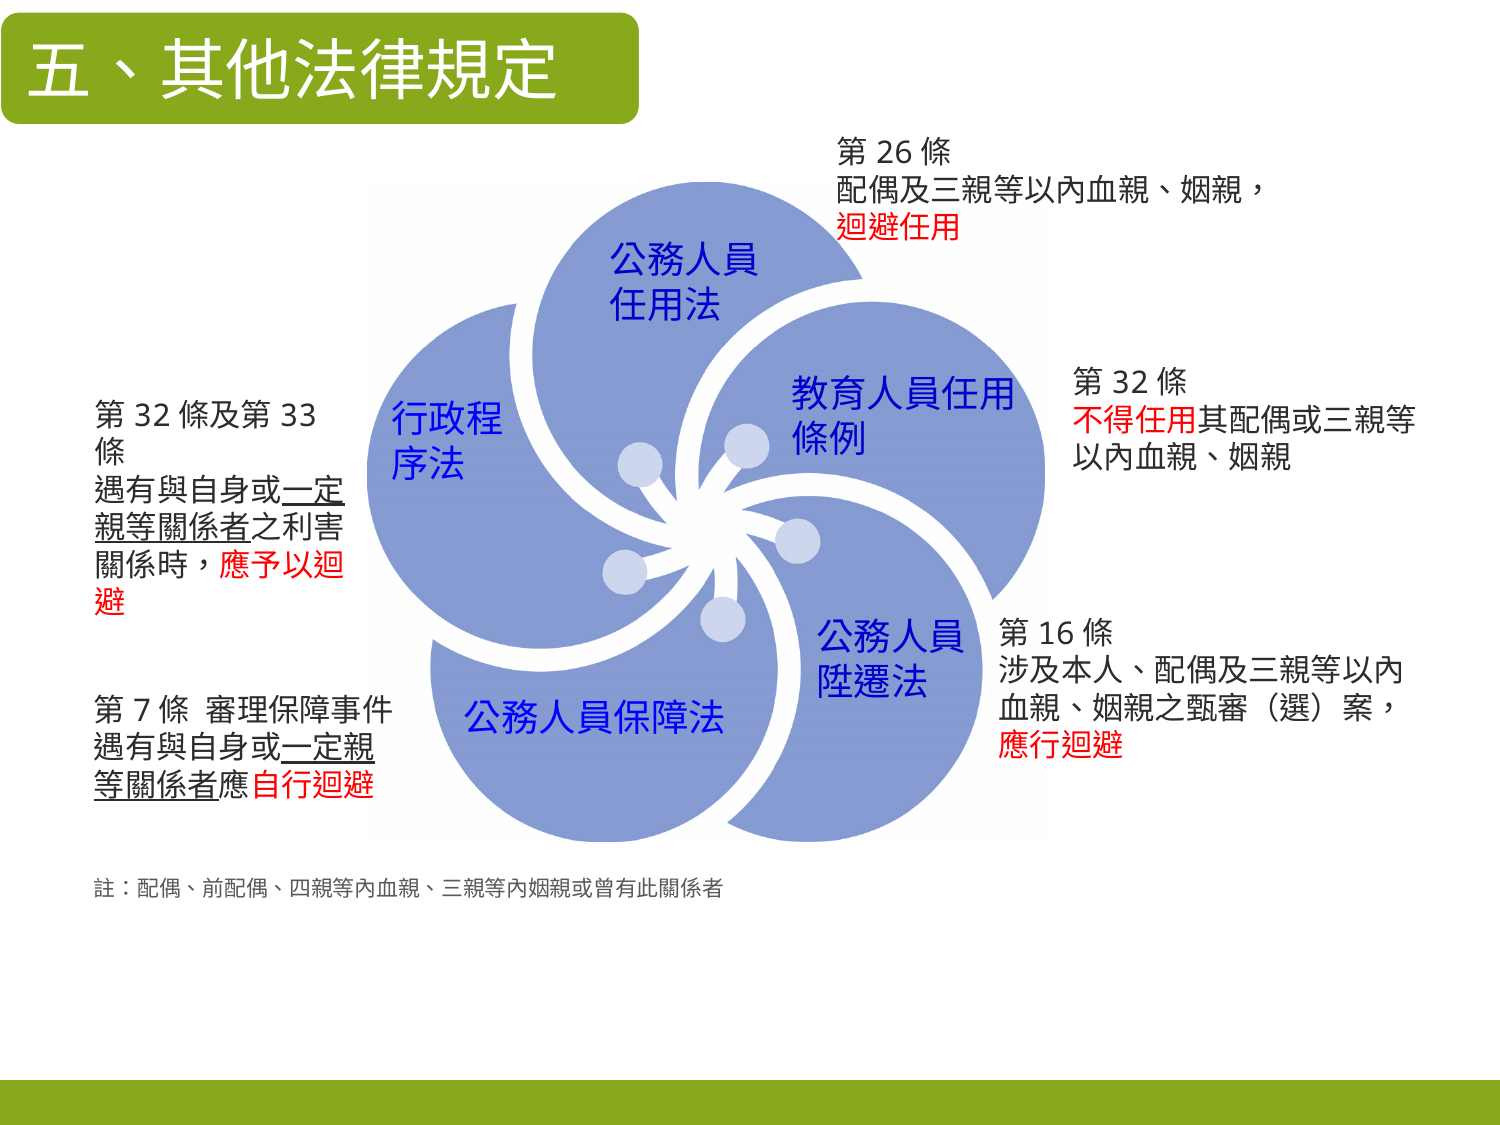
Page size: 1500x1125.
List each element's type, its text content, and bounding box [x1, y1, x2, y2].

text_box 教育人員任用 條例 [776, 362, 1035, 469]
text_box 公務人員 任用法 [594, 228, 777, 335]
picture [367, 182, 1045, 842]
text_box 第16條 涉及本人、配偶及三親等以內 血親、姻親之甄審（選）案， 應行迴避 [983, 605, 1424, 773]
text_box 第32條 不得任用其配偶或三親等以內血親、姻親 [1057, 355, 1442, 485]
text_box 公務人員保障法 [448, 686, 744, 748]
text_box 第7條 審理保障事件 遇有與自身或一定親 等關係者應自行迴避 [78, 682, 394, 812]
text_box 行政程 序法 [376, 387, 521, 494]
text_box 註：配偶、前配偶、四親等內血親、三親等內姻親或曾有此關係者 [78, 867, 750, 909]
text_box 五、其他法律規定 [0, 11, 640, 126]
text_box 第26條 配偶及三親等以內血親、姻親，迴避任用 [821, 125, 1273, 254]
text_box 第32條及第33條 遇有與自身或一定親等關係者之利害關係時，應予以迴避 [79, 387, 364, 593]
text_box 公務人員 陞遷法 [801, 605, 983, 712]
